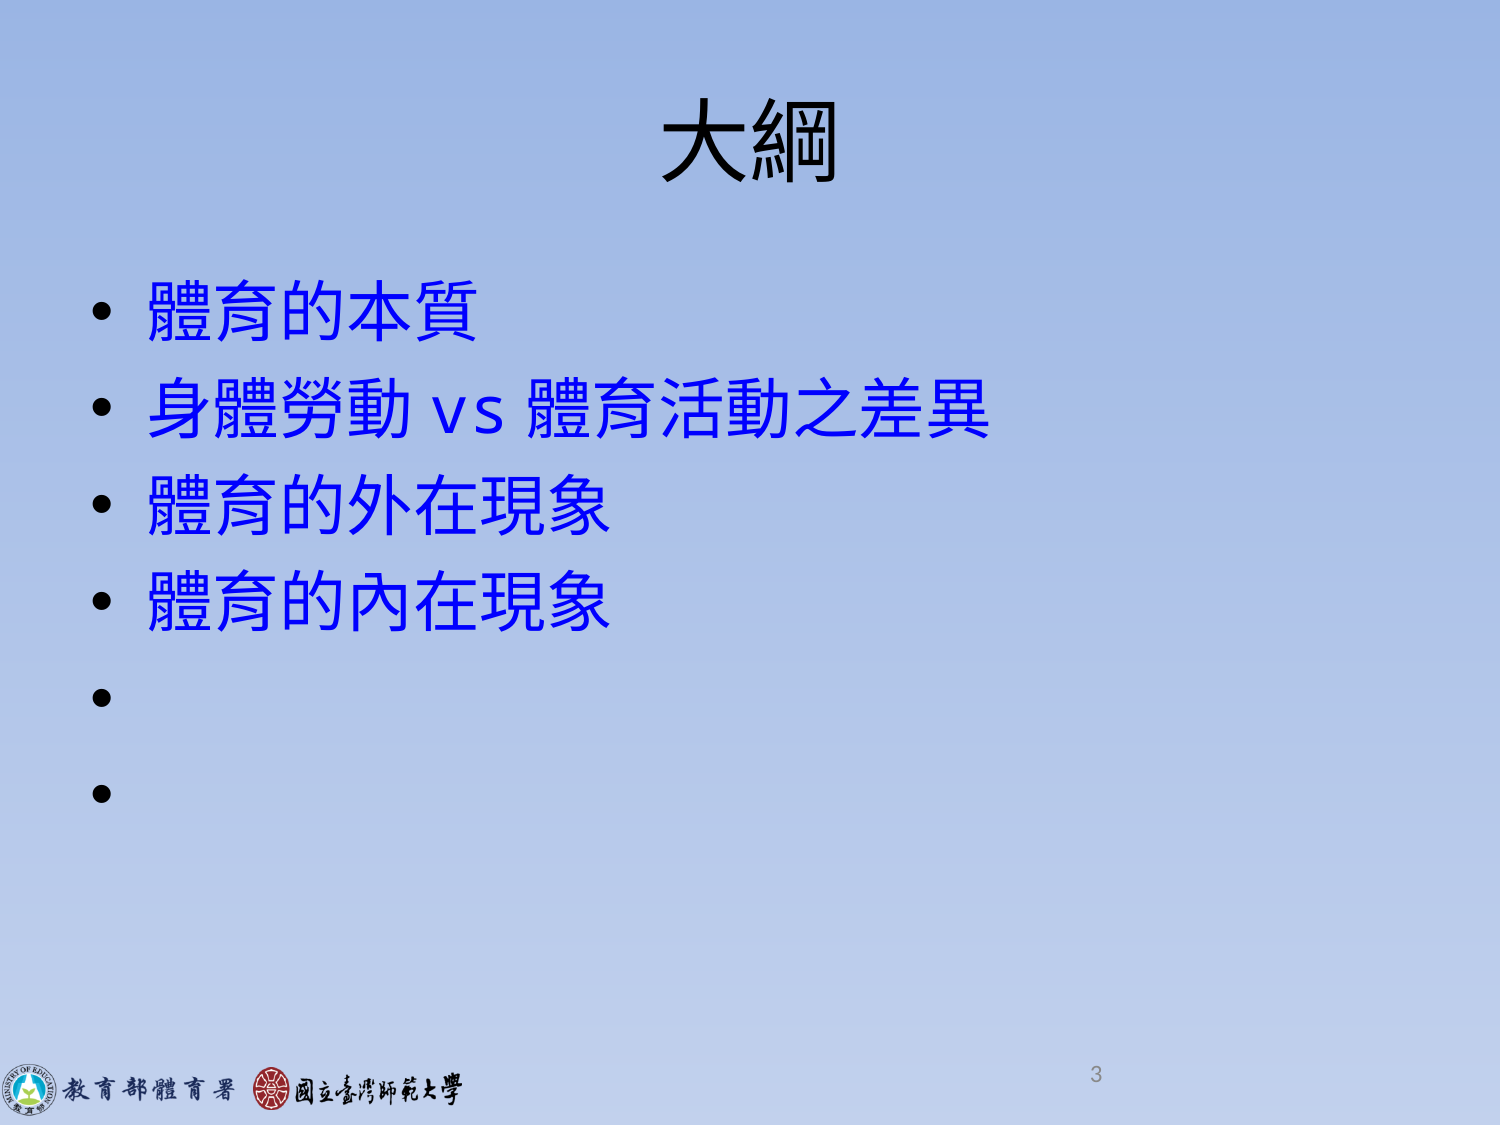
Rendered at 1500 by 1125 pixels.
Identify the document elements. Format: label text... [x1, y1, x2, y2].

title 大綱 [75, 45, 1426, 233]
list 體育的本質 身體勞動vs體育活動之差異 體育的外在現象 體育的內在現象 [75, 262, 1426, 1005]
text_box [1074, 1042, 1426, 1103]
